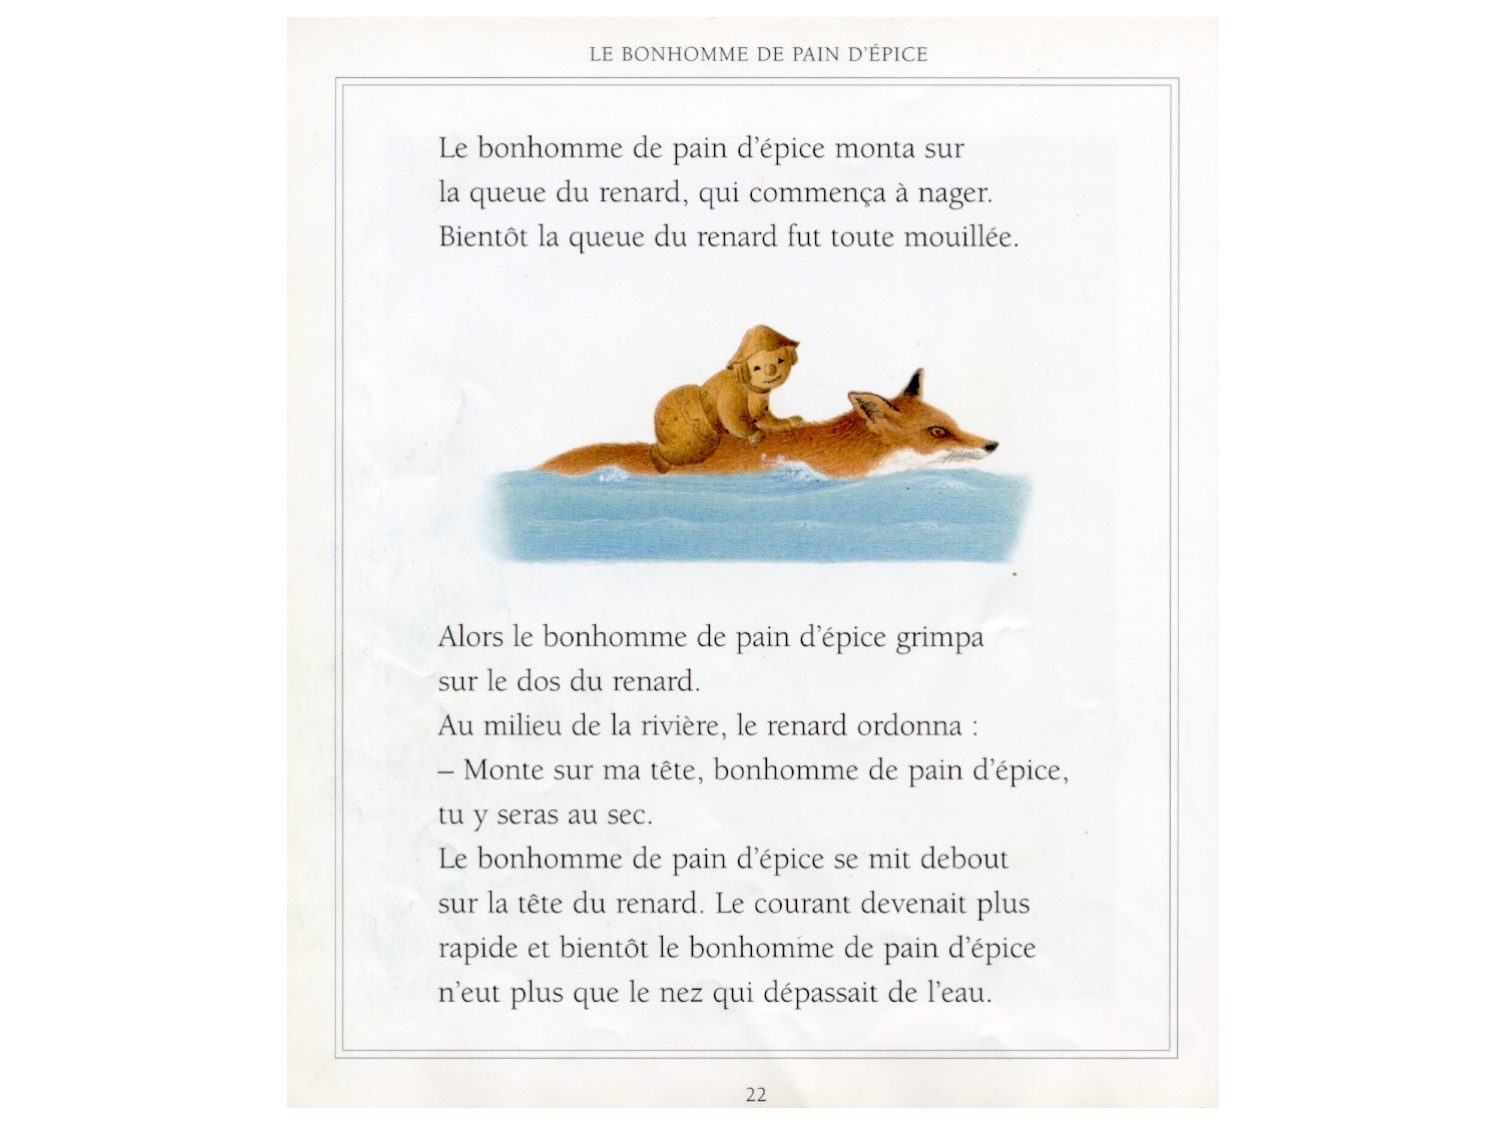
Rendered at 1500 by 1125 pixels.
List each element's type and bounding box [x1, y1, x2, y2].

picture [287, 17, 1219, 1108]
